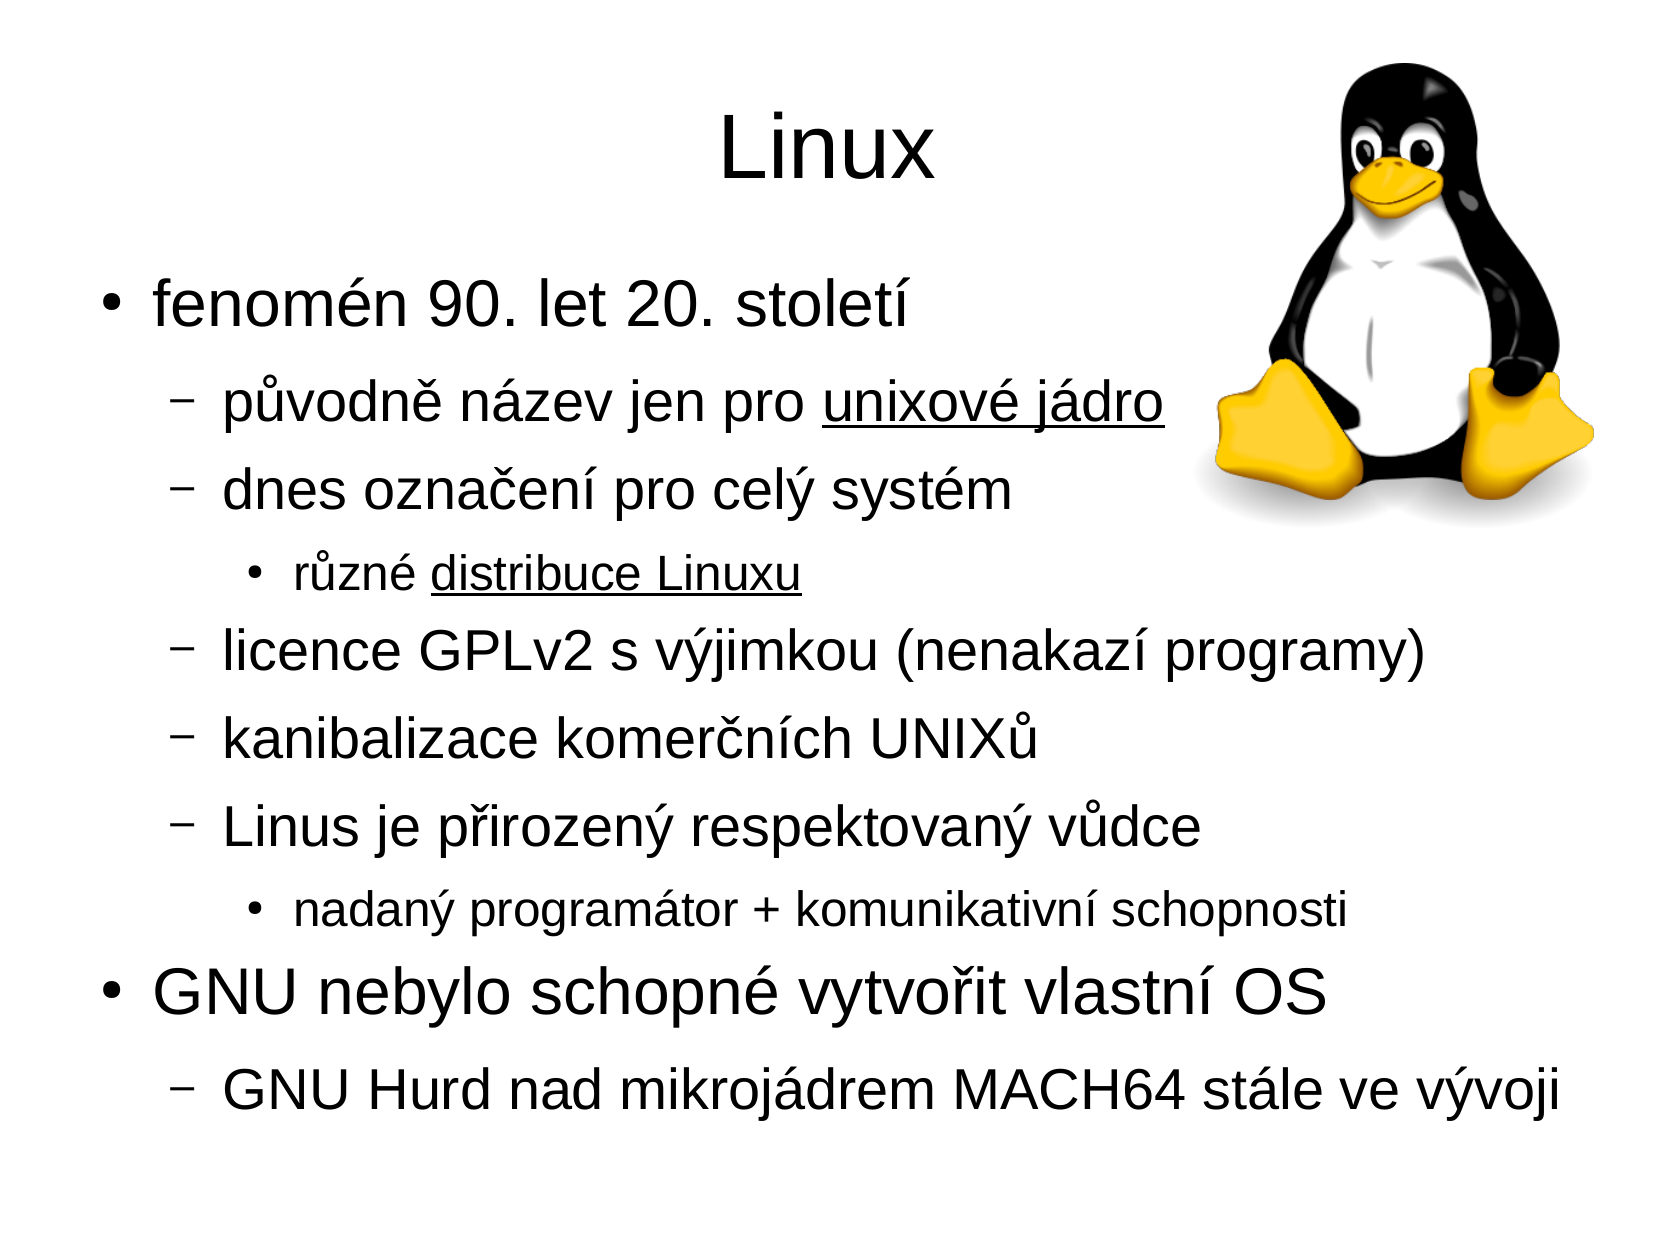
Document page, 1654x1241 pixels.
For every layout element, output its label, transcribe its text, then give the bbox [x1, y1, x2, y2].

list fenomén 90. let 20. století původně název jen pro unixové jádro dnes označení pro celý systém různé distribuce Linuxu licence GPLv2 s výjimkou (nenakazí programy) kanibalizace komerčních UNIXů Linus je přirozený respektovaný vůdce nadaný programátor + komunikativní schopnosti GNU nebylo schopné vytvořit vlastní OS GNU Hurd nad mikrojádrem MACH64 stále ve vývoji [82, 266, 1625, 1129]
picture [1189, 63, 1595, 532]
title Linux [82, 50, 1571, 244]
